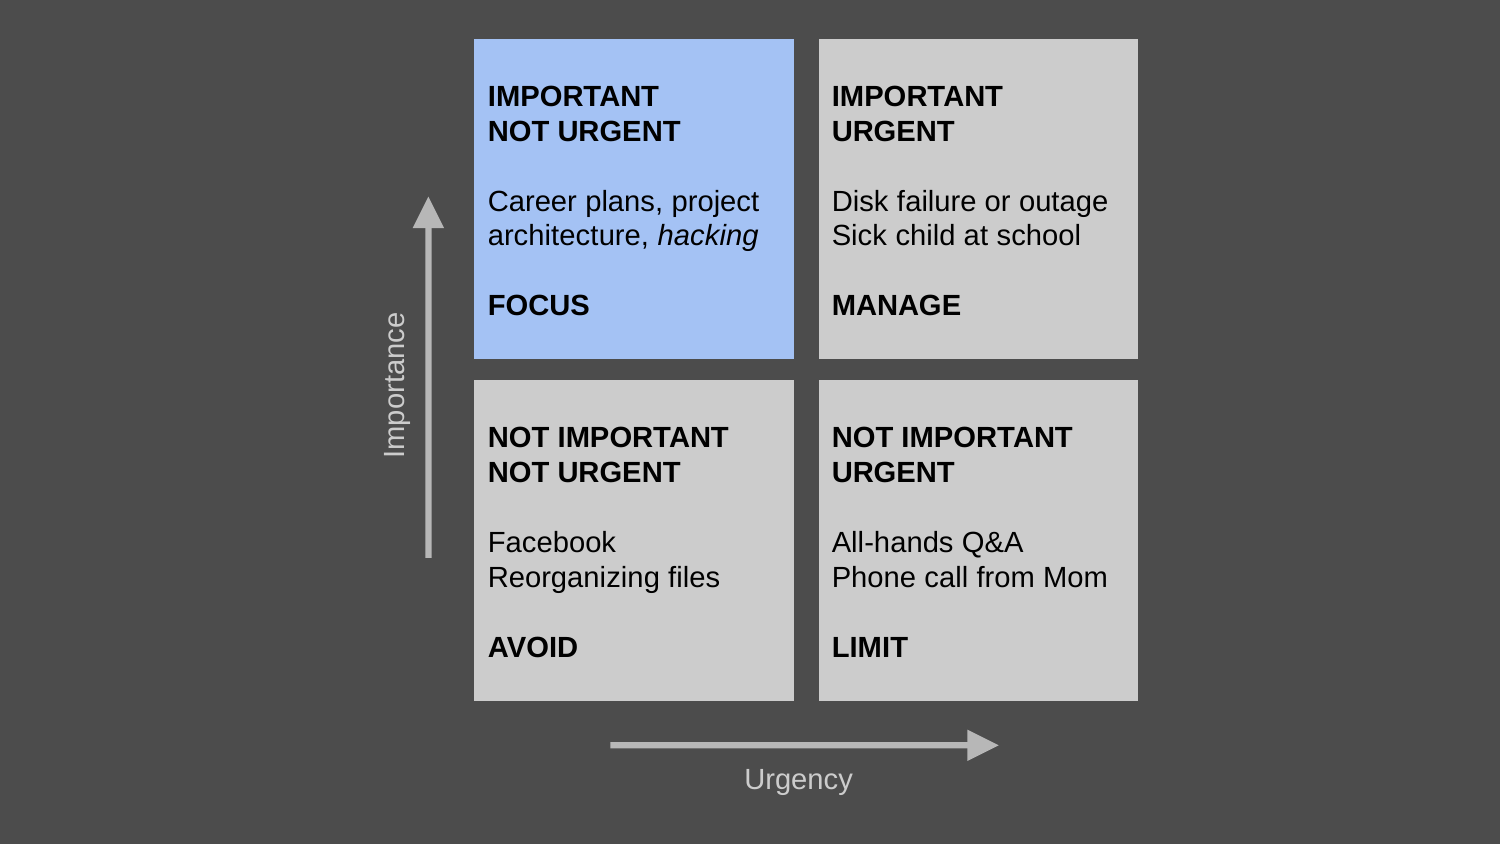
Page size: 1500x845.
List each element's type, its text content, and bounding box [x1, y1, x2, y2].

text_box IMPORTANT NOT URGENT Career plans, project architecture, hacking FOCUS [472, 37, 796, 361]
text_box Importance [359, 281, 422, 474]
text_box Urgency [729, 745, 880, 807]
text_box NOT IMPORTANT URGENT All-hands Q&A Phone call from Mom LIMIT [816, 378, 1140, 703]
text_box IMPORTANT URGENT Disk failure or outage Sick child at school MANAGE [816, 37, 1140, 361]
text_box NOT IMPORTANT NOT URGENT Facebook Reorganizing files AVOID [472, 378, 796, 703]
